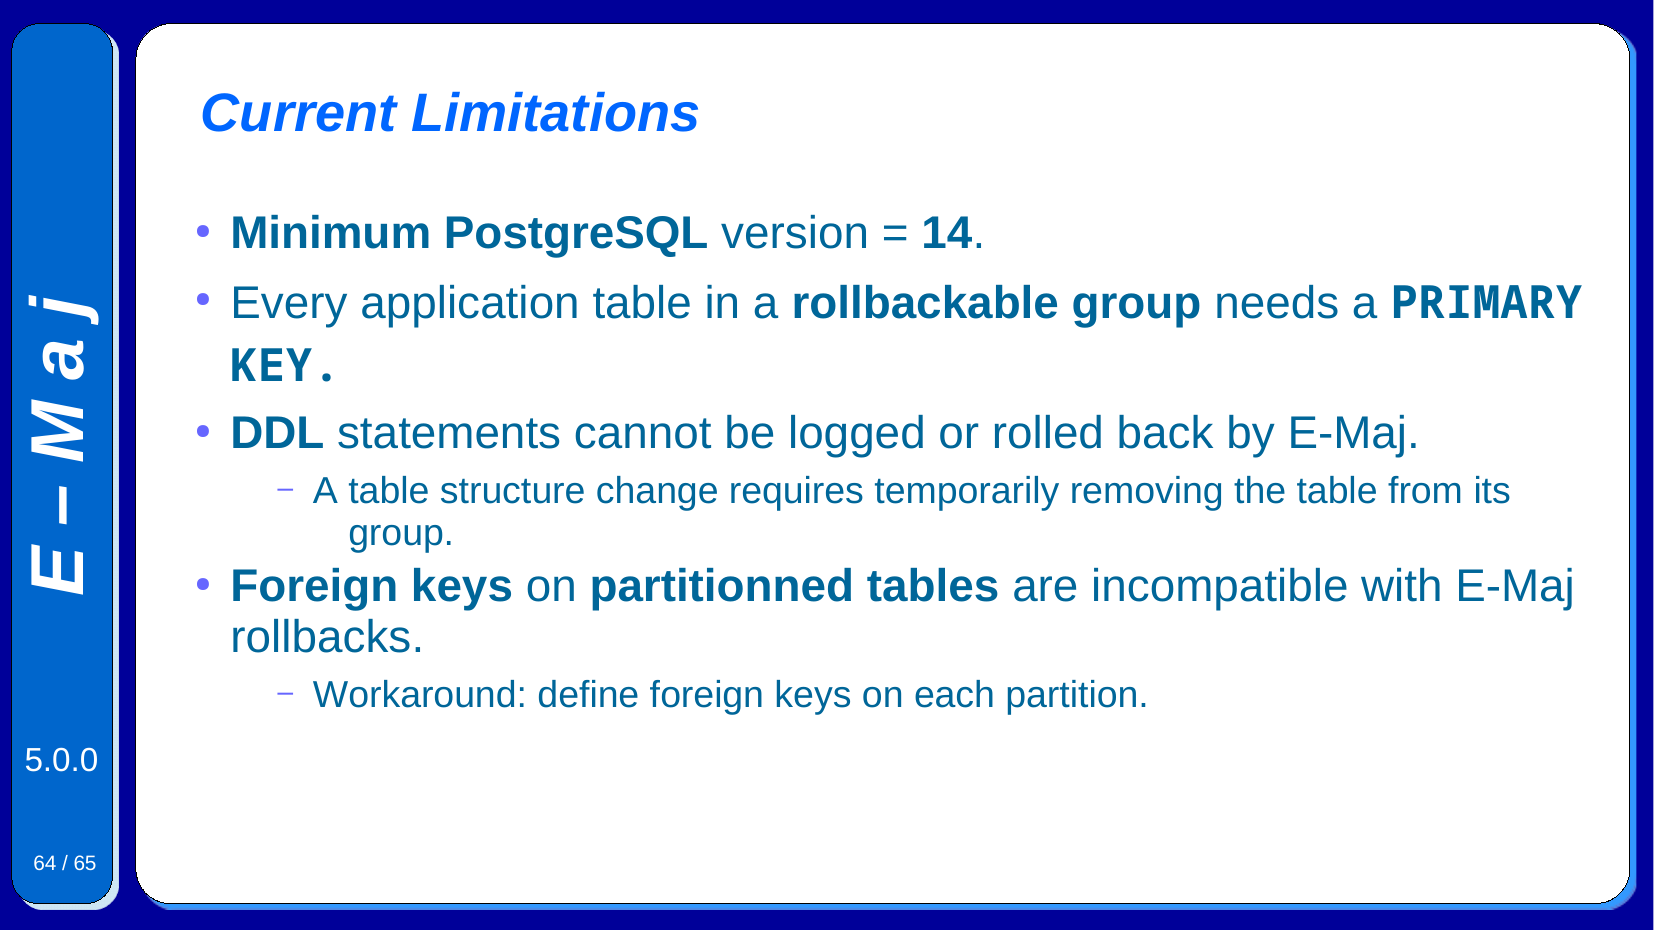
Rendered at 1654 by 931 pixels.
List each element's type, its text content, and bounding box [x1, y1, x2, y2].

list Minimum PostgreSQL version = 14. Every application table in a rollbackable group needs a PRIMARY KEY. DDL statements cannot be logged or rolled back by E-Maj. A table structure change requires temporarily removing the table from its group. Foreign keys on partitionned tables are incompatible with E-Maj rollbacks. Workaround: define foreign keys on each partition. [177, 206, 1587, 827]
title Current Limitations [200, 34, 1575, 191]
